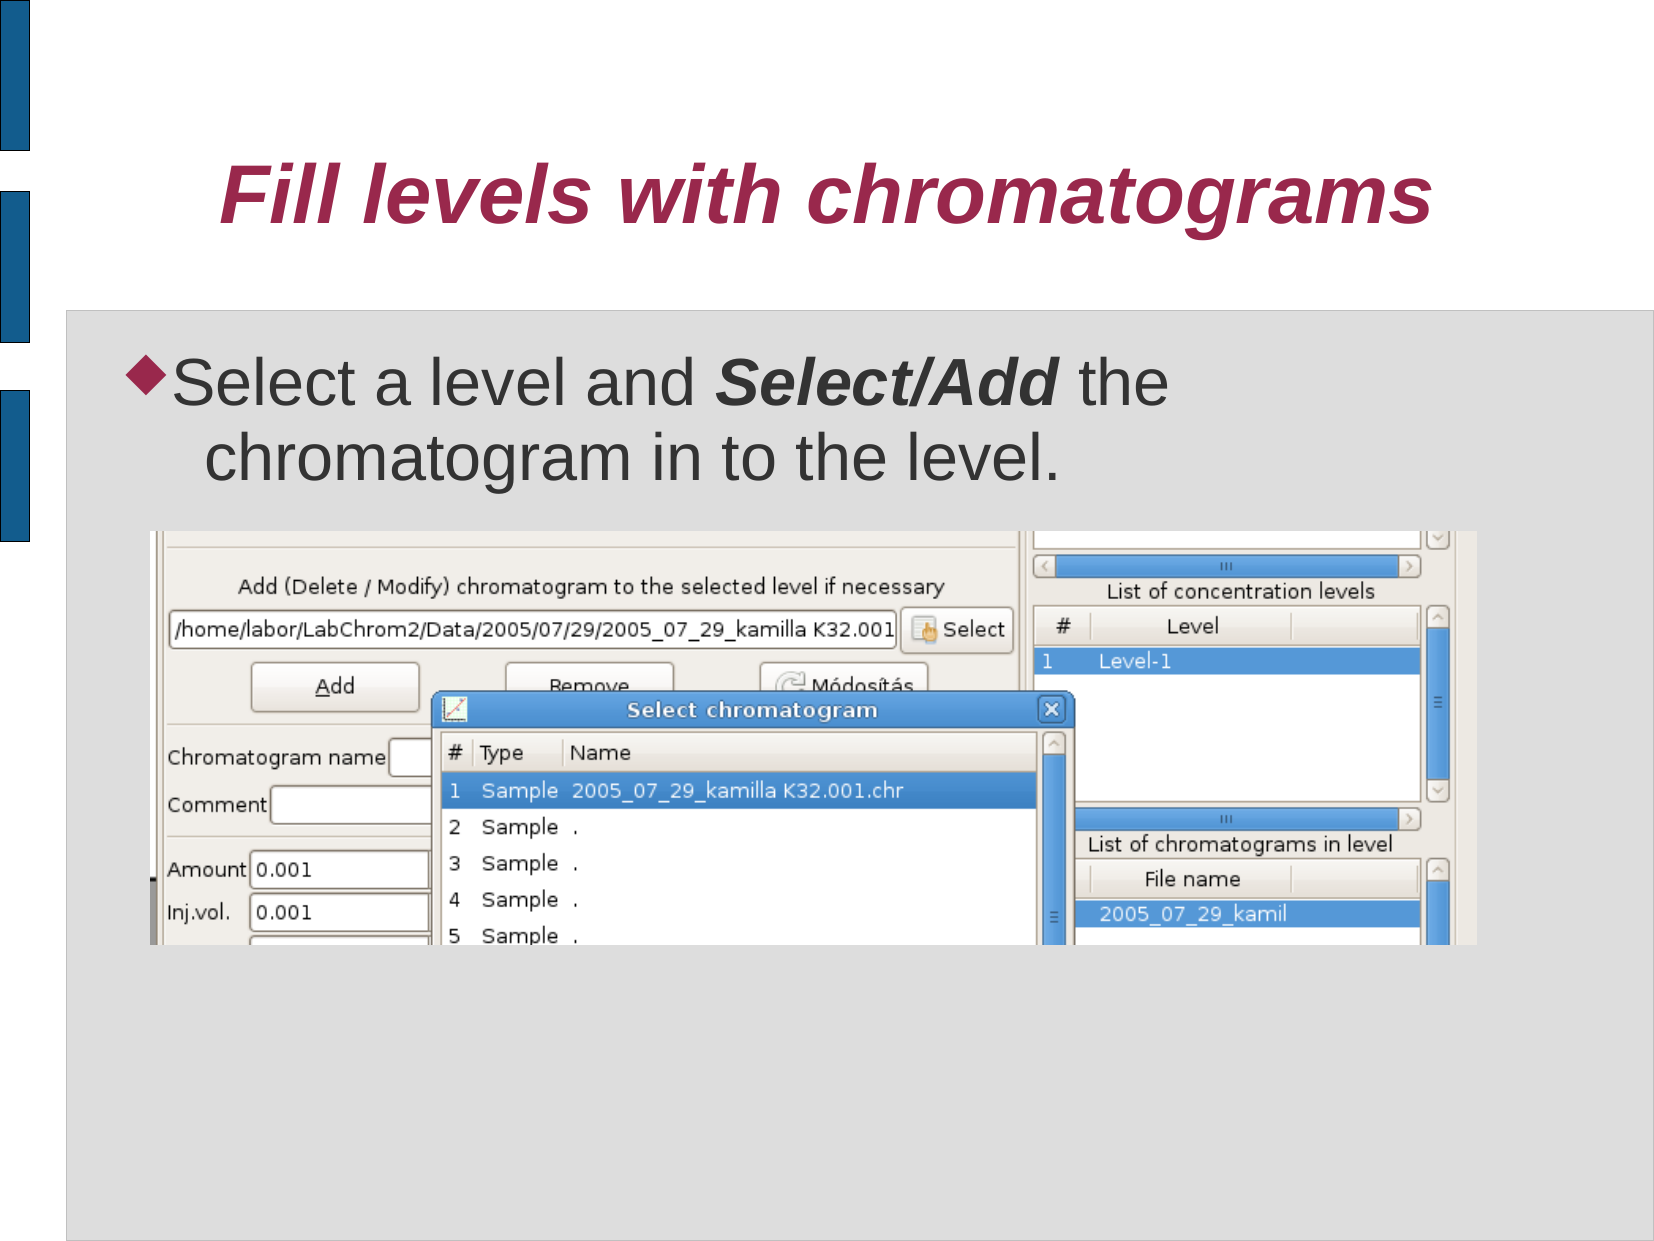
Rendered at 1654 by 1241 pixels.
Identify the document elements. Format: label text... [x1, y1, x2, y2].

title Fill levels with chromatograms [121, 98, 1534, 291]
picture [150, 531, 1477, 945]
list Select a level and Select/Add the chromatogram in to the level. [121, 344, 1534, 1149]
